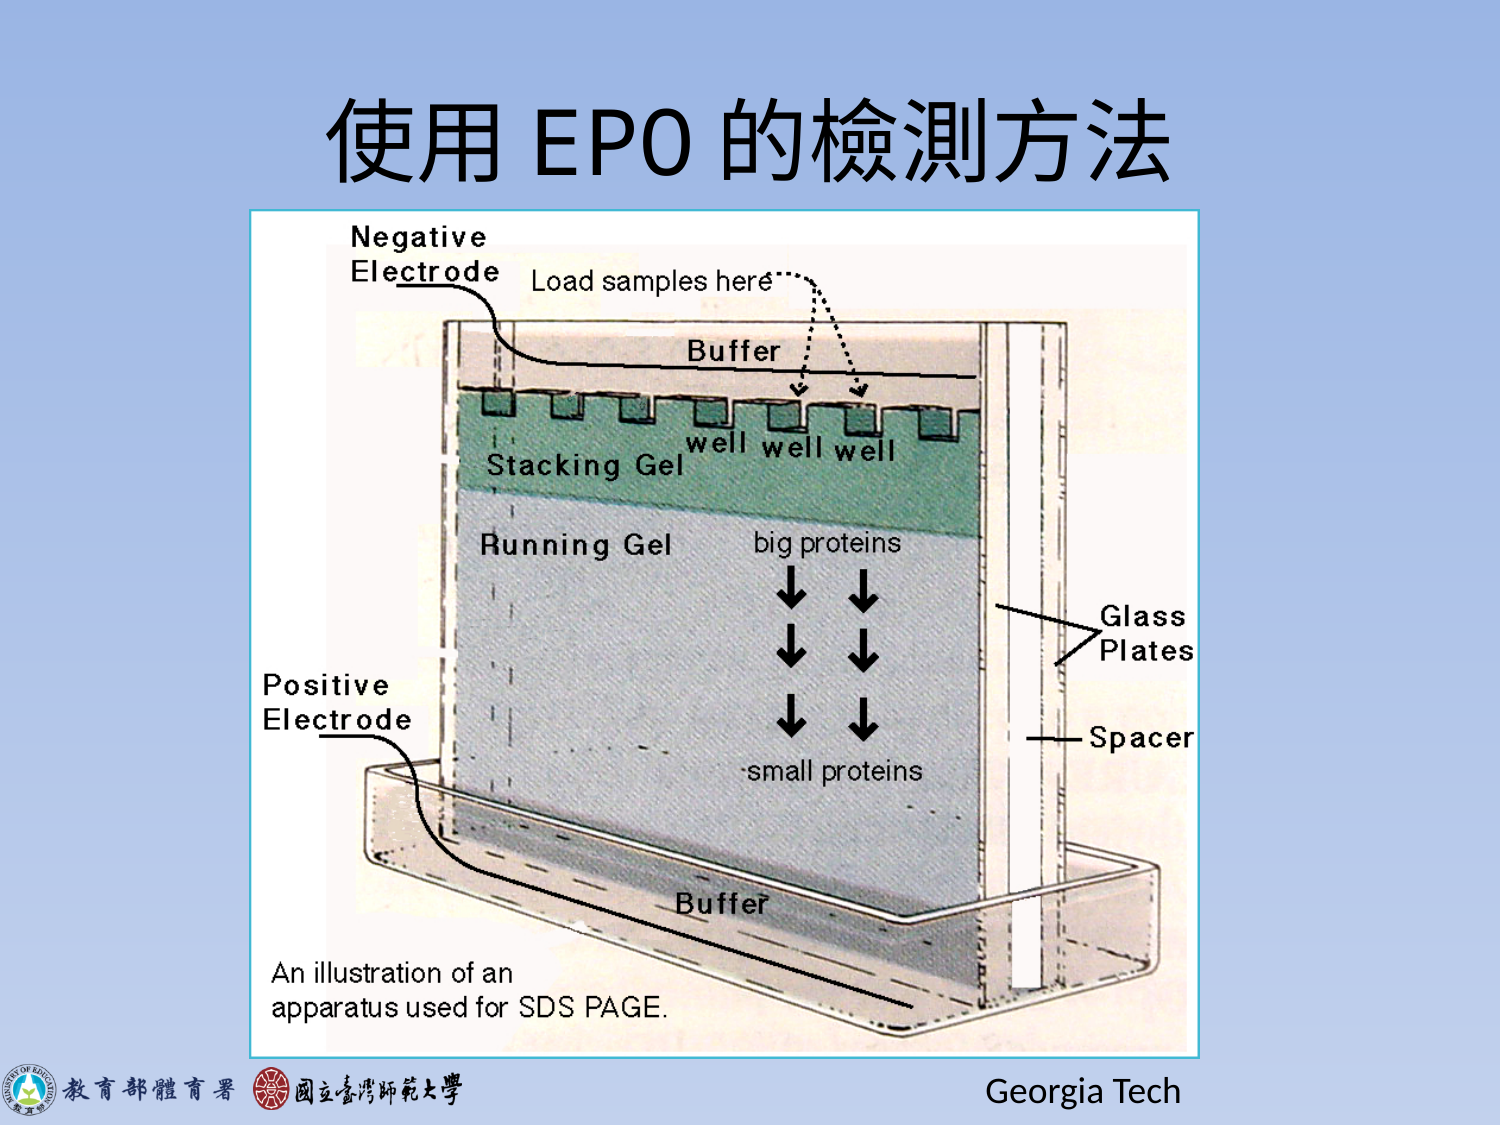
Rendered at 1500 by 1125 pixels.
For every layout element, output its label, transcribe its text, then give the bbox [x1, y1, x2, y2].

title 使用EPO的檢測方法 [75, 45, 1426, 233]
picture [249, 210, 1200, 1060]
text_box Georgia Tech [970, 1059, 1197, 1119]
